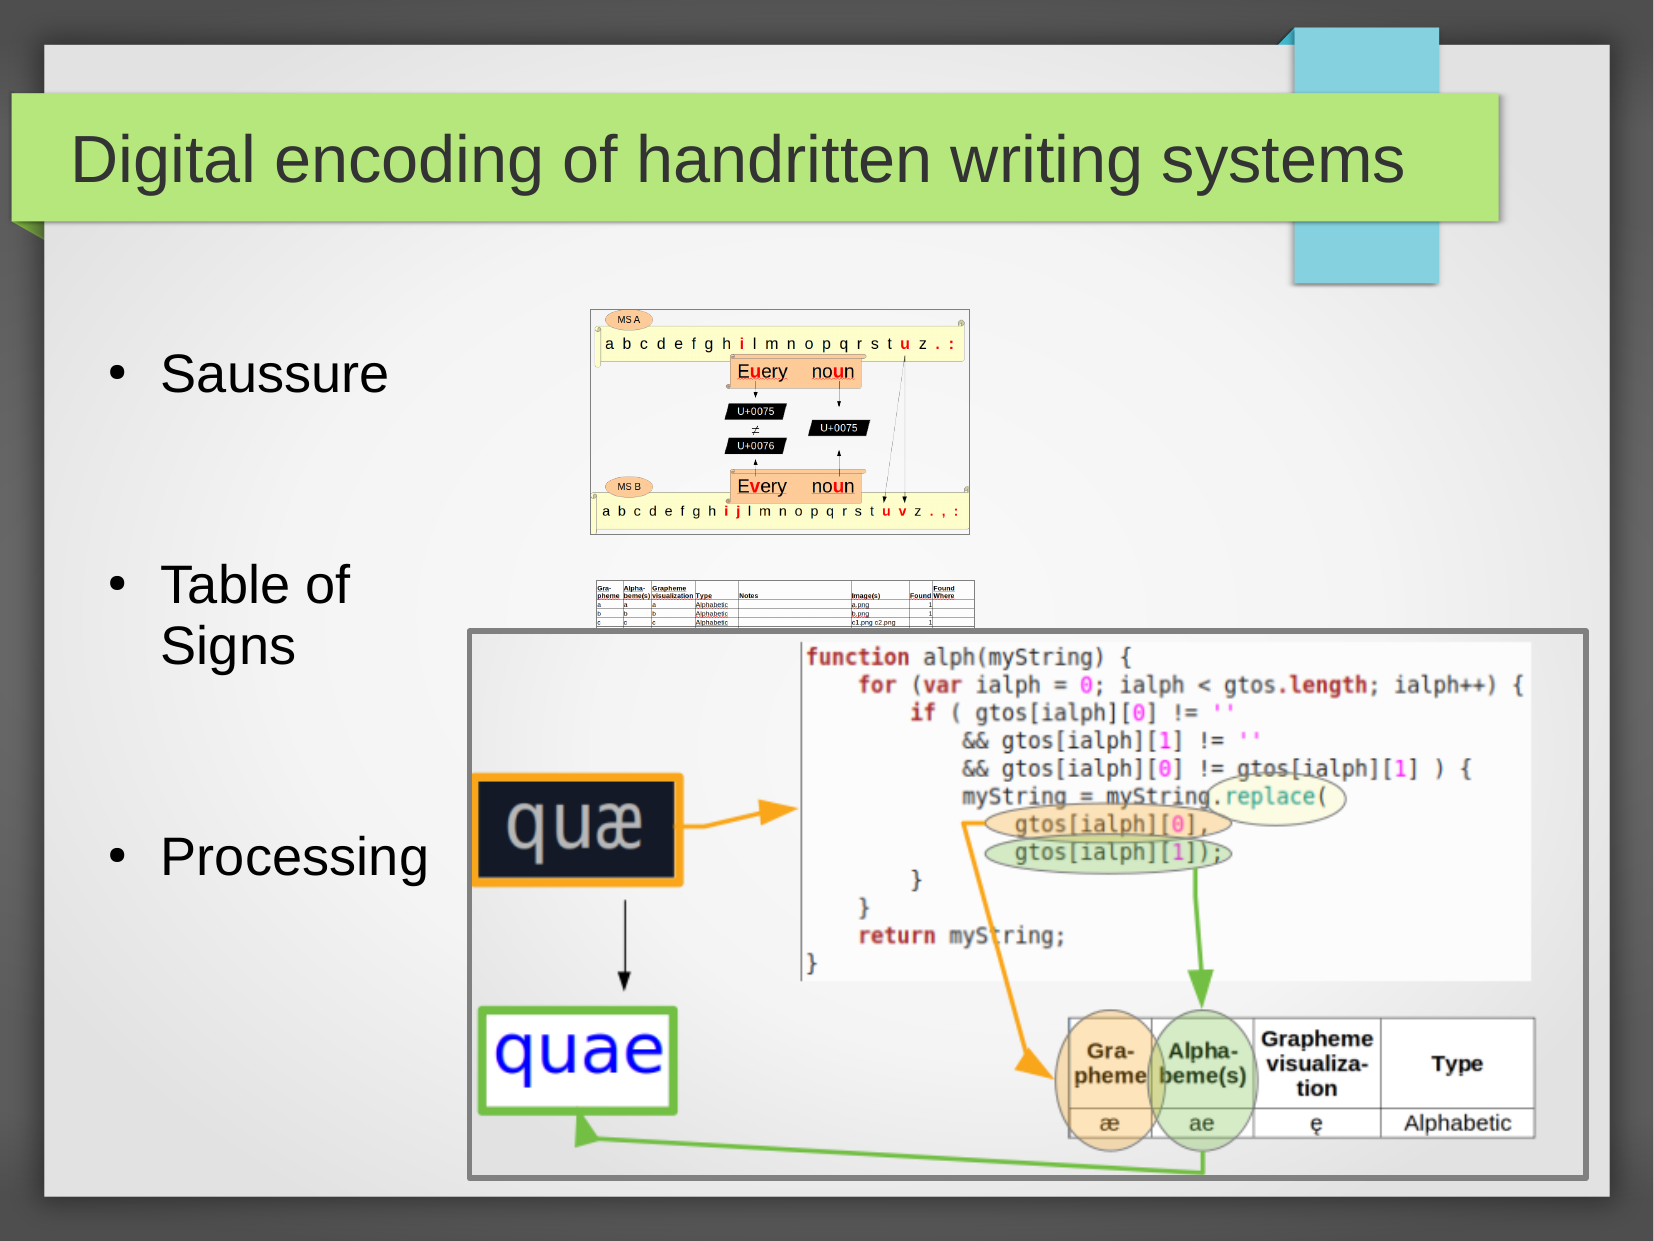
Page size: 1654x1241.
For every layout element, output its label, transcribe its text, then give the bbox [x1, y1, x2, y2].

picture [0, 0, 1654, 1241]
title Digital encoding of handritten writing systems [70, 75, 1465, 244]
list Saussure Table of Signs Processing [90, 343, 461, 1063]
